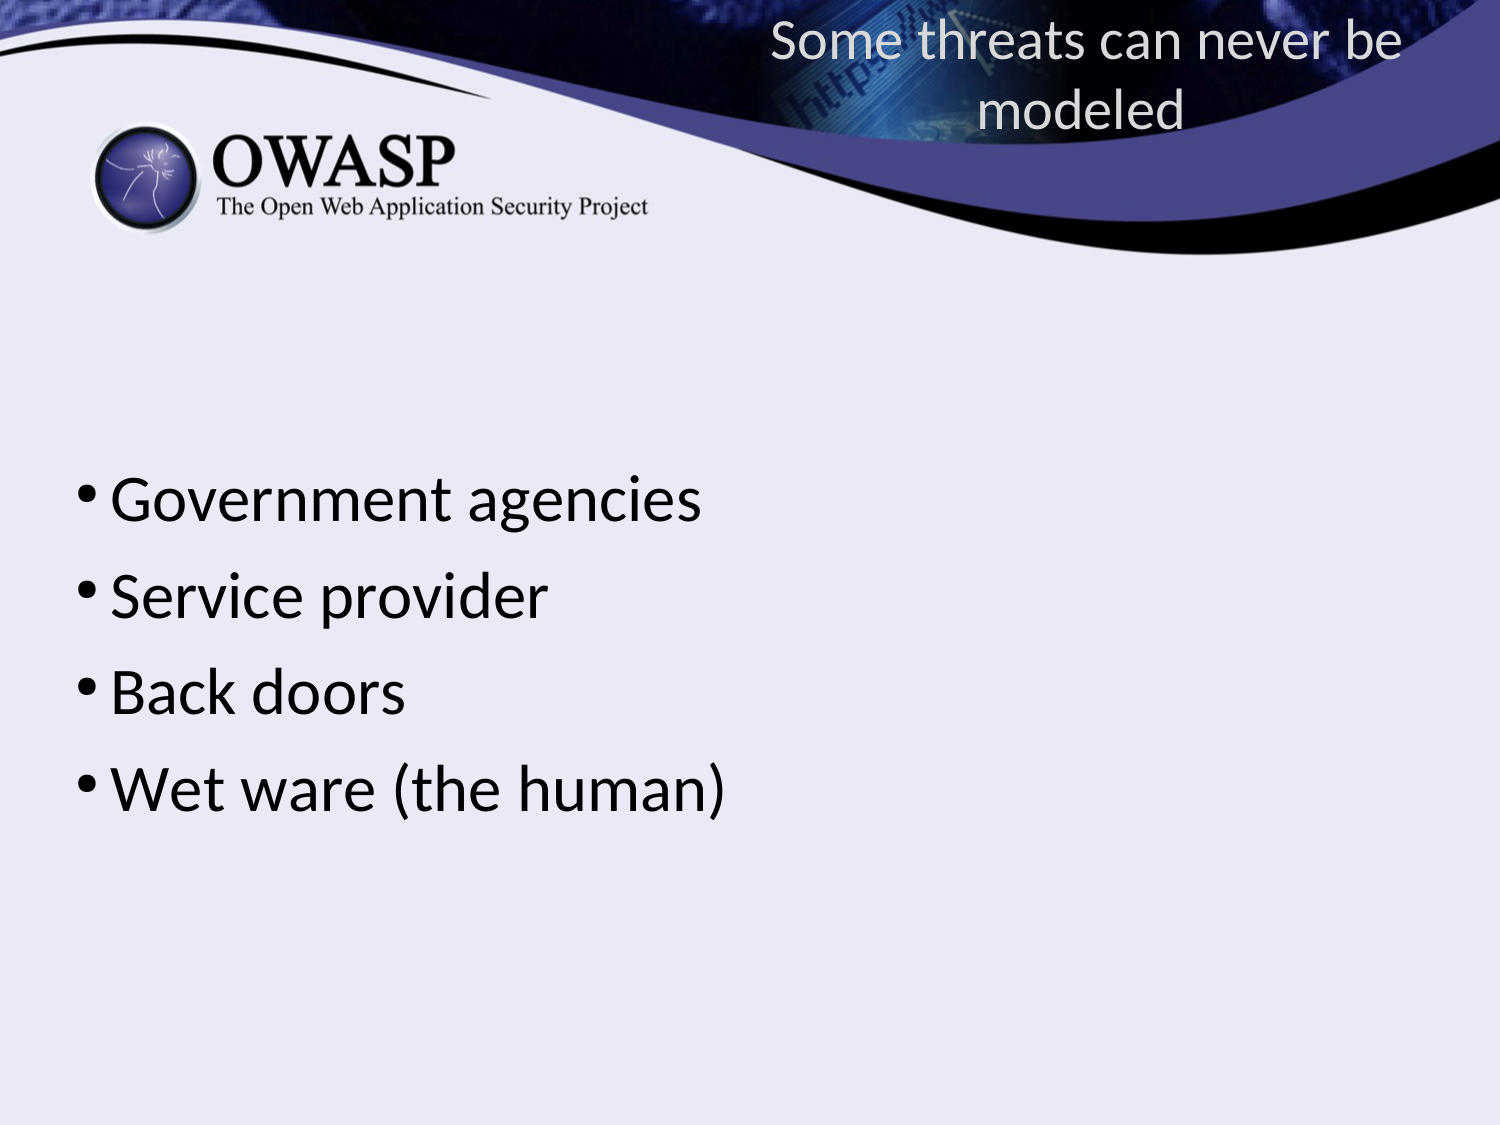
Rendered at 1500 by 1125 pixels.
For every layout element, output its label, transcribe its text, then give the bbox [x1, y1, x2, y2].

picture [0, 0, 1500, 1125]
subtitle Government agencies Service provider Back doors Wet ware (the human) [75, 262, 1426, 1018]
title Some threats can never be modeled [699, 0, 1476, 149]
